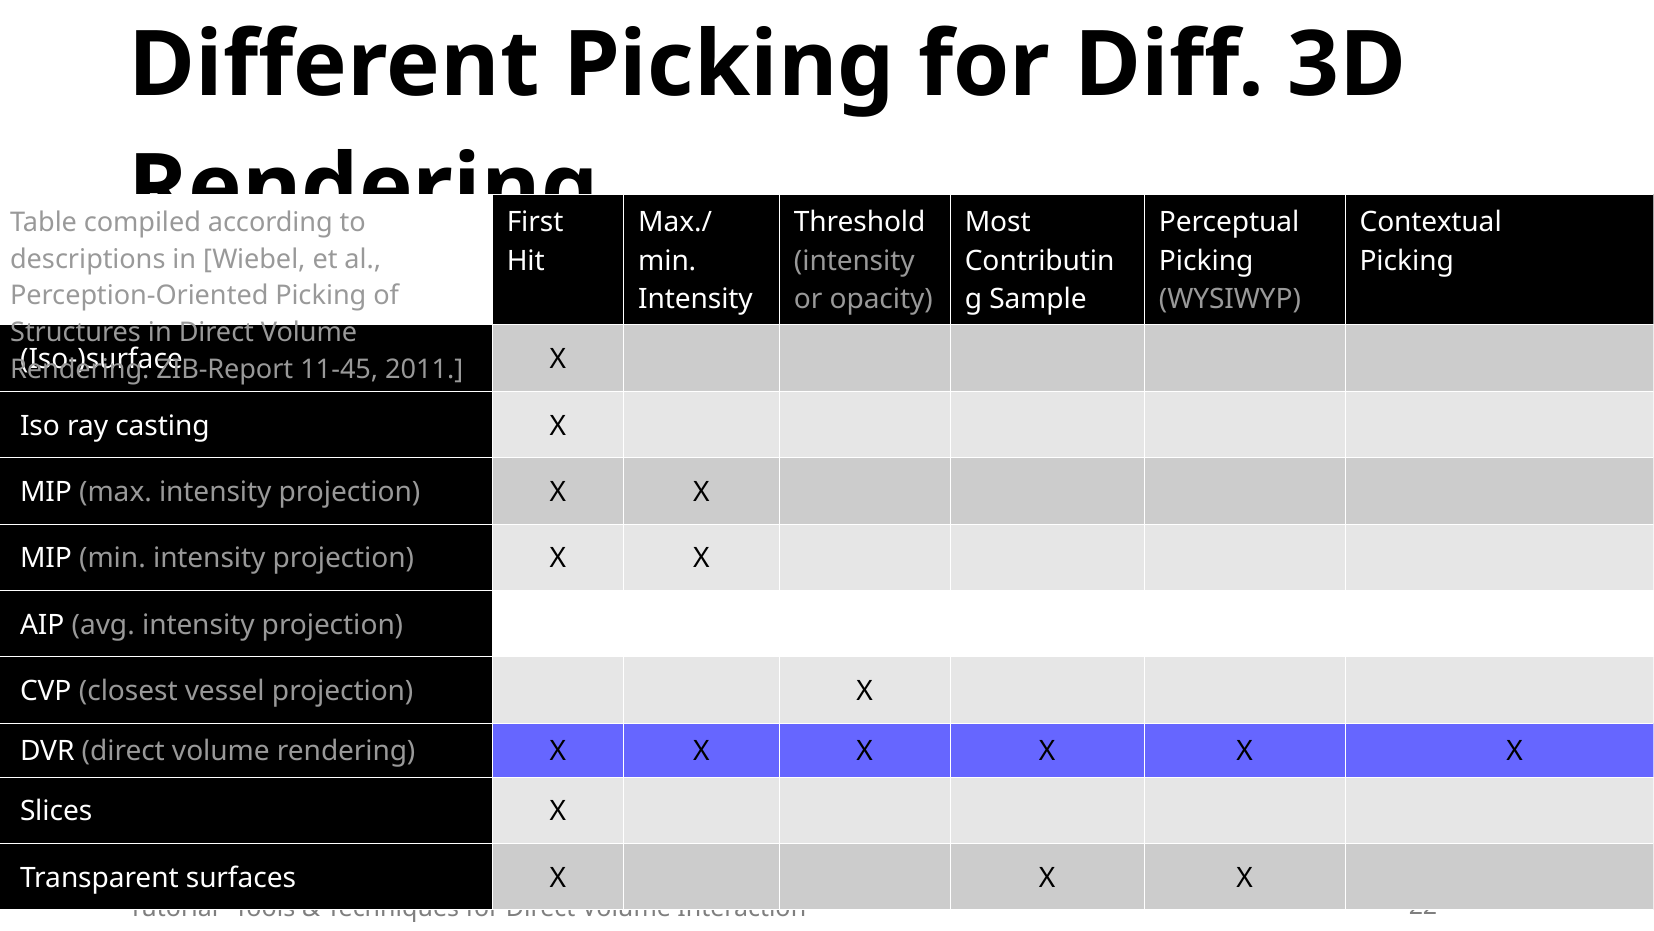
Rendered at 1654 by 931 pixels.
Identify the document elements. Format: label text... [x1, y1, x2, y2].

table_cell X [951, 724, 1144, 777]
table_cell X [780, 657, 950, 723]
table_cell [780, 325, 950, 391]
table_cell [624, 591, 779, 656]
table_cell X [493, 724, 623, 777]
table_cell [1346, 657, 1654, 723]
table_cell [951, 458, 1144, 524]
table_cell [1145, 525, 1345, 590]
table_header Contextual Picking [1346, 195, 1654, 324]
table_cell [951, 657, 1144, 723]
table_cell [1346, 525, 1654, 590]
table_cell X [1145, 844, 1345, 909]
table_cell [1145, 325, 1345, 391]
table_cell [624, 325, 779, 391]
table_cell X [1145, 724, 1345, 777]
table_header Most Contributing Sample [951, 195, 1144, 324]
title Different Picking for Diff. 3D Rendering [113, 7, 1627, 194]
table_cell [493, 591, 623, 656]
table_cell [780, 525, 950, 590]
table_cell [624, 778, 779, 843]
table_cell [1346, 591, 1654, 656]
table_cell [1145, 778, 1345, 843]
table_cell [951, 325, 1144, 391]
table_cell [624, 657, 779, 723]
table_cell X [493, 778, 623, 843]
table_cell [780, 778, 950, 843]
table_header Perceptual Picking (WYSIWYP) [1145, 195, 1345, 324]
table_cell MIP (max. intensity projection) [0, 458, 492, 524]
table_cell (Iso-)surface [0, 368, 492, 391]
table_cell [493, 657, 623, 723]
table_header First Hit [495, 195, 623, 324]
table_cell [1145, 591, 1345, 656]
table_cell [951, 392, 1144, 457]
table_cell X [493, 458, 623, 524]
table_cell [1346, 458, 1654, 524]
table_cell X [780, 724, 950, 777]
table_cell X [493, 844, 623, 909]
table_cell [1346, 325, 1654, 391]
table_cell [1346, 392, 1654, 457]
table_header Max./min. Intensity [624, 195, 779, 324]
table_cell X [1346, 724, 1654, 777]
table_cell [780, 392, 950, 457]
table_cell X [624, 724, 779, 777]
table_cell [1145, 458, 1345, 524]
table_cell AIP (avg. intensity projection) [0, 591, 492, 656]
table_cell [624, 392, 779, 457]
table_cell [780, 591, 950, 656]
table_cell Iso ray casting [0, 392, 492, 457]
table_cell CVP (closest vessel projection) [0, 657, 492, 723]
table_cell X [493, 392, 623, 457]
table_cell X [493, 525, 623, 590]
table_cell X [624, 525, 779, 590]
table_cell [780, 844, 950, 909]
table_cell MIP (min. intensity projection) [0, 525, 492, 590]
table_cell [951, 778, 1144, 843]
table_cell [1145, 657, 1345, 723]
text_box Table compiled according to descriptions in [Wiebel, et al., Perception-Oriented Picking of Structures in Direct Volume Rendering. ZIB-Report 11-45, 2011.] [0, 195, 495, 368]
table_cell [1145, 392, 1345, 457]
table_cell Slices [0, 778, 492, 843]
table_cell DVR (direct volume rendering) [0, 724, 492, 777]
table_cell [1346, 778, 1654, 843]
table_cell Transparent surfaces [0, 844, 492, 909]
table_cell [1346, 844, 1654, 909]
table_cell X [624, 458, 779, 524]
table_cell X [493, 325, 623, 391]
table_header Threshold (intensity or opacity) [780, 195, 950, 324]
table_cell [780, 458, 950, 524]
table_cell [951, 525, 1144, 590]
table_cell [624, 844, 779, 909]
table_cell [951, 591, 1144, 656]
table_cell X [951, 844, 1144, 909]
